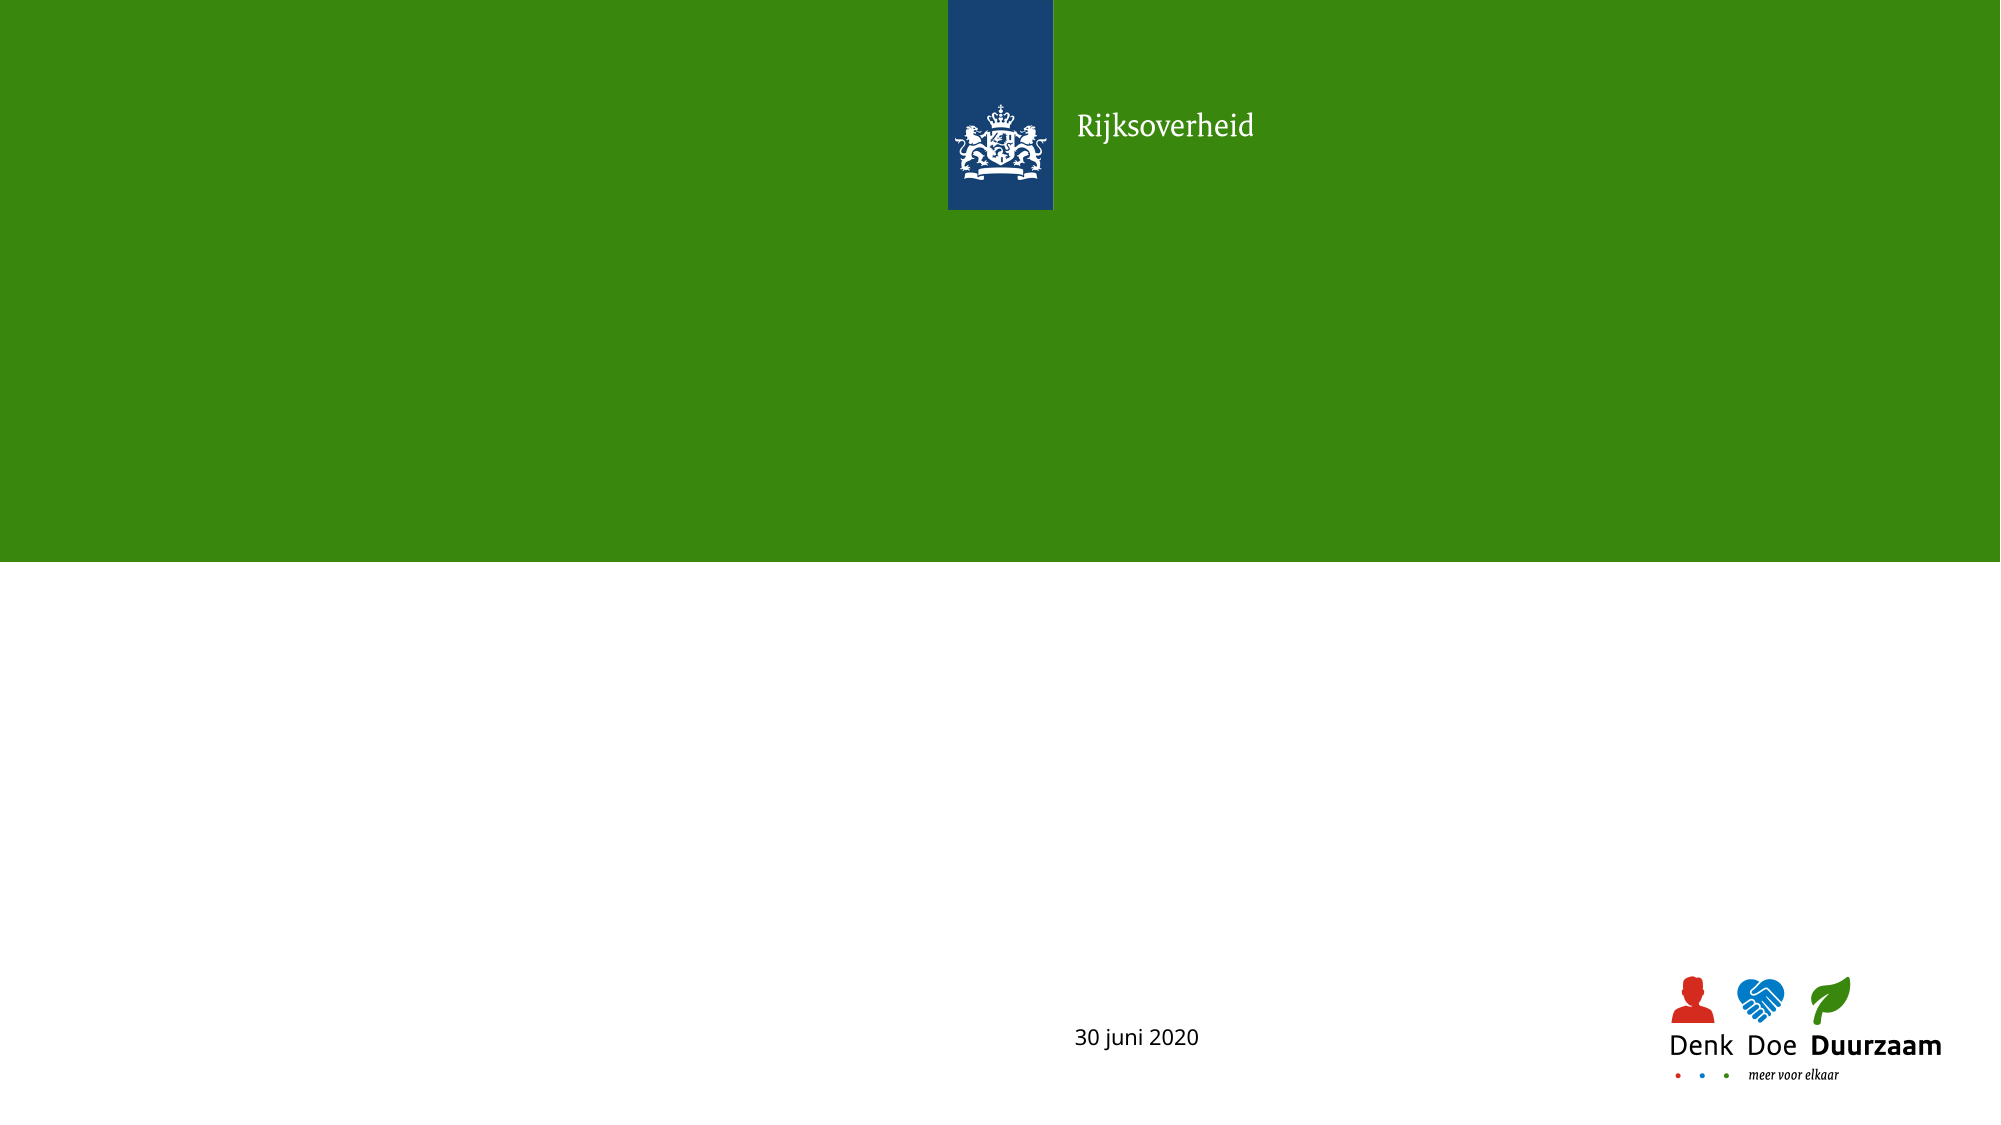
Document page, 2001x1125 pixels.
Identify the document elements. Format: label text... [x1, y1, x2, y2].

text_box 30 juni 2020 [1074, 1024, 1631, 1054]
